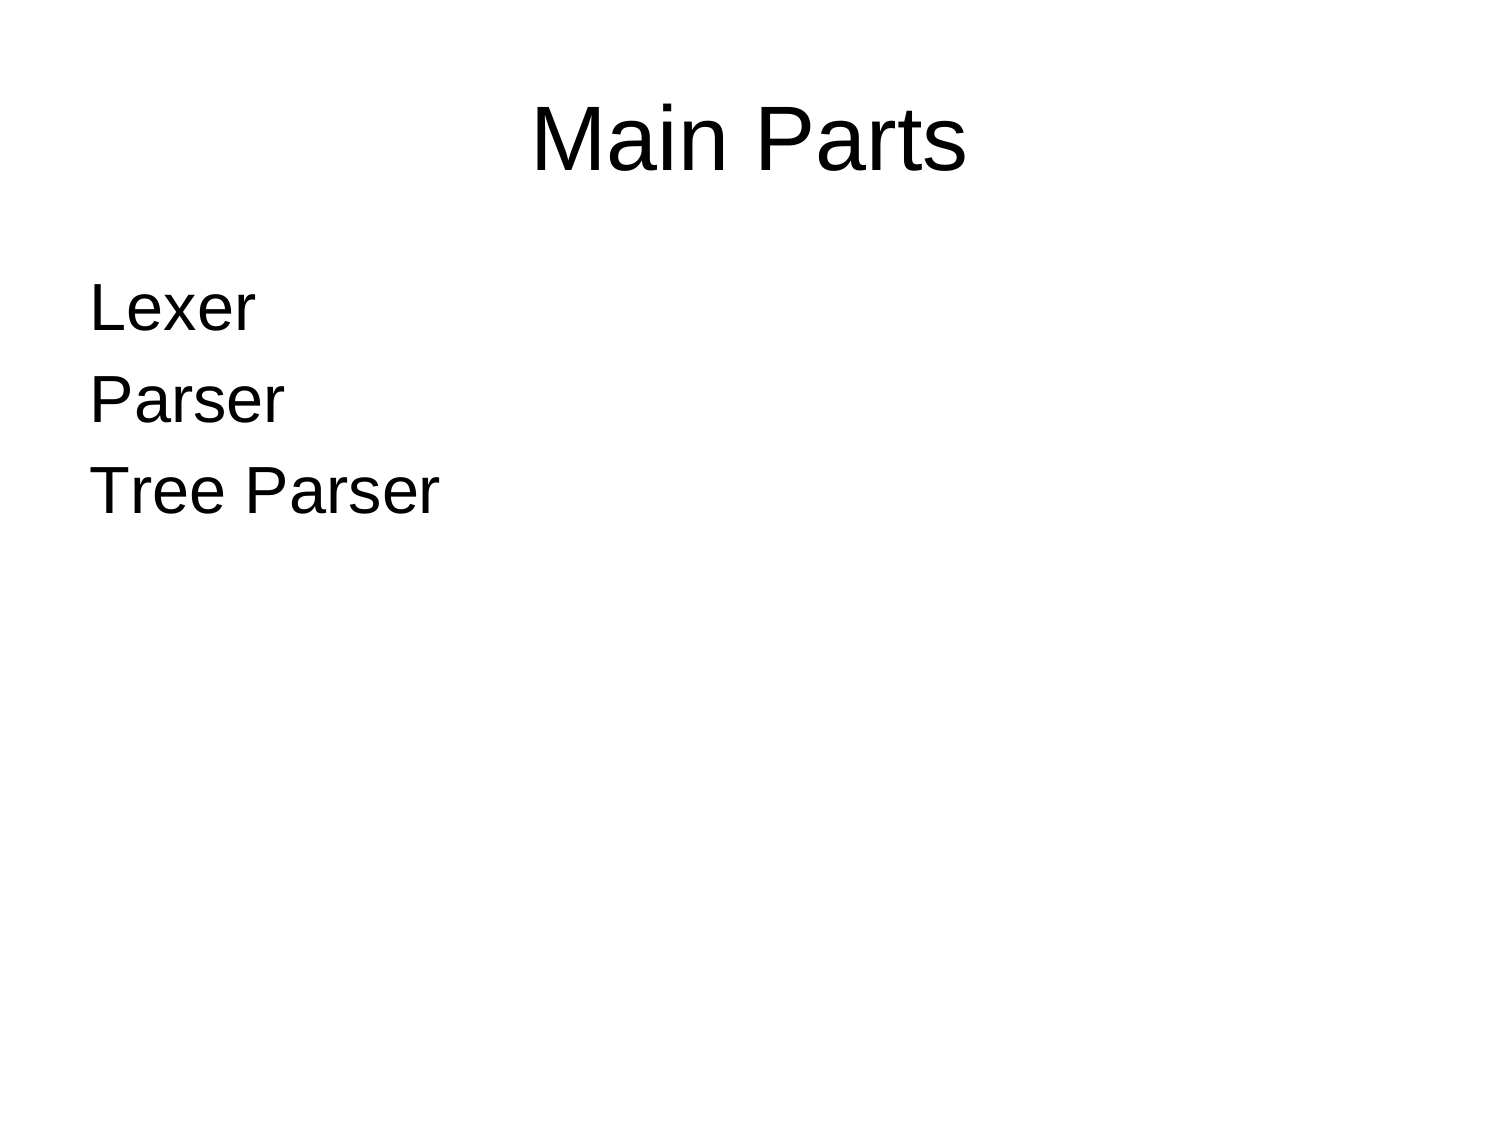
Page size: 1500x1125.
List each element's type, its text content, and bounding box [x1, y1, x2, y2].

list Lexer Parser Tree Parser [75, 262, 1426, 1006]
title Main Parts [75, 45, 1426, 233]
